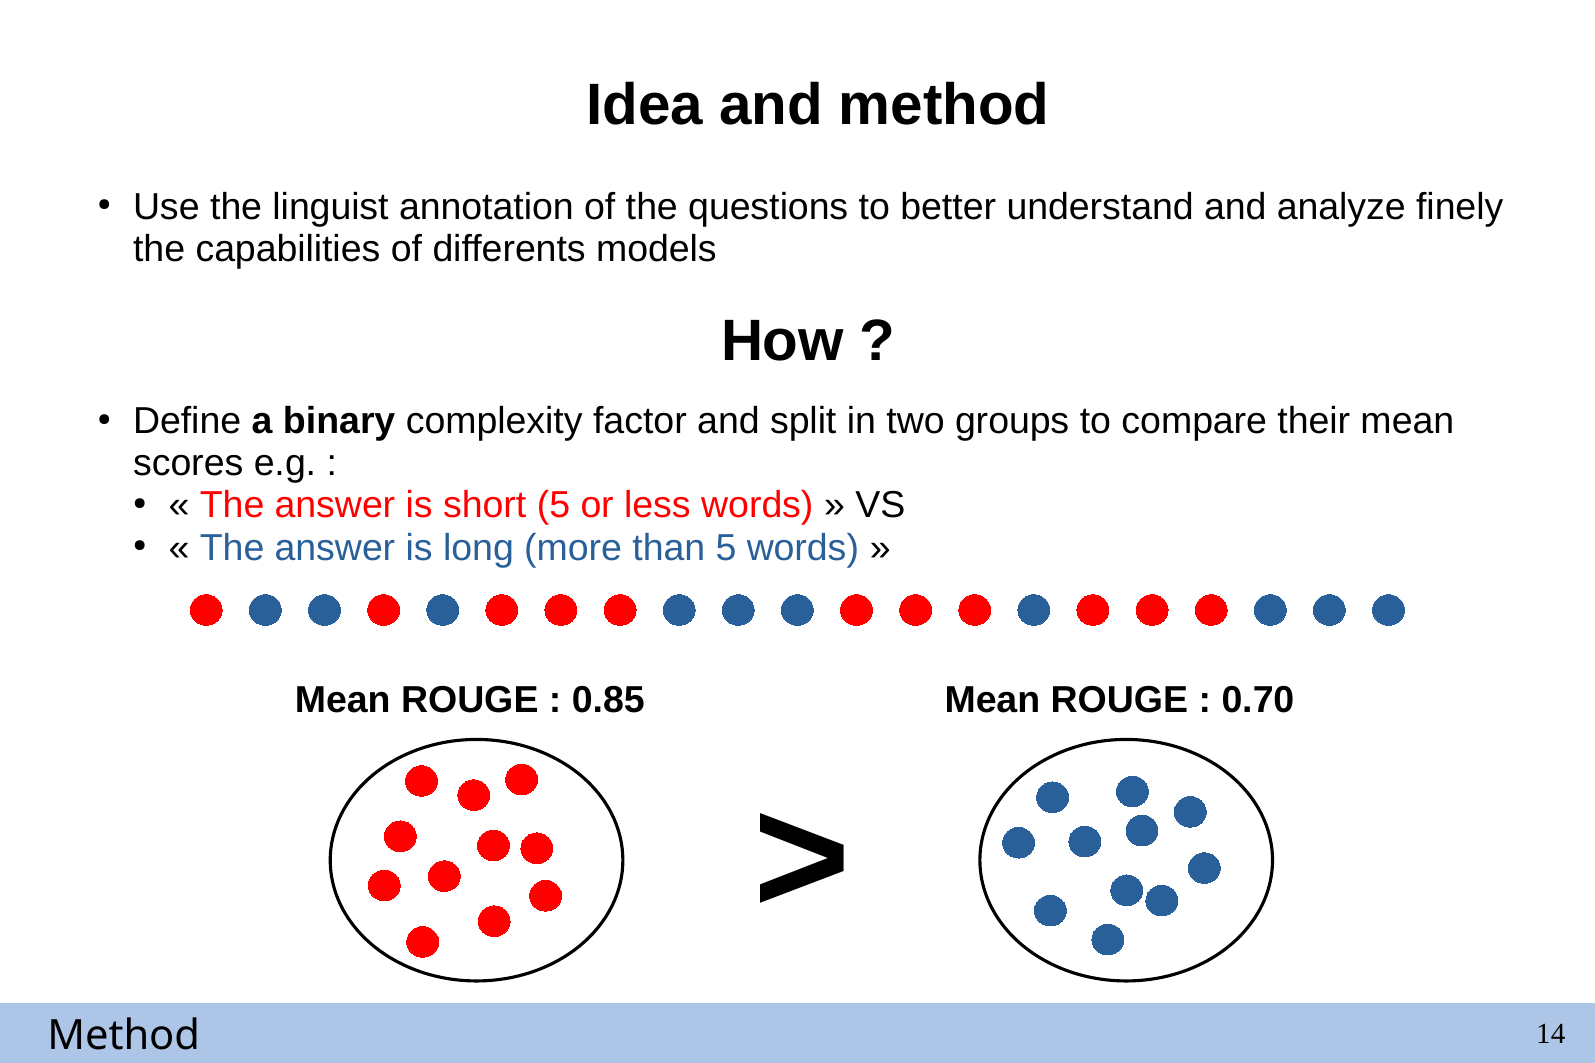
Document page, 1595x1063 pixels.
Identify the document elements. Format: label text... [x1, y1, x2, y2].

text_box [899, 594, 932, 626]
text_box [330, 739, 623, 981]
text_box [1313, 594, 1346, 626]
text_box > [739, 755, 854, 957]
text_box [1136, 594, 1169, 626]
text_box [1195, 594, 1228, 626]
text_box [485, 594, 518, 626]
text_box [544, 594, 577, 626]
text_box [367, 594, 400, 626]
text_box [958, 594, 991, 626]
text_box How ? [82, 300, 1534, 381]
text_box [190, 594, 223, 626]
text_box [604, 594, 637, 626]
title Idea and method [100, 59, 1536, 144]
text_box [249, 594, 282, 626]
text_box [308, 594, 341, 626]
text_box [1372, 594, 1405, 626]
text_box Define a binary complexity factor and split in two groups to compare their mean scores e.g. : « The answer is short (5 or less words) » VS « The answer is long (more than 5 words) » [82, 392, 1534, 576]
text_box Mean ROUGE : 0.70 [929, 671, 1370, 729]
text_box [426, 594, 459, 626]
text_box [663, 594, 696, 626]
text_box [840, 594, 873, 626]
text_box Use the linguist annotation of the questions to better understand and analyze finely the capabilities of differents models [82, 177, 1534, 286]
text_box [722, 594, 755, 626]
text_box [1017, 594, 1050, 626]
text_box [979, 739, 1273, 981]
text_box Mean ROUGE : 0.85 [280, 671, 720, 729]
text_box [781, 594, 814, 626]
text_box [1254, 594, 1287, 626]
title Method [47, 980, 1483, 1063]
text_box [1076, 594, 1109, 626]
